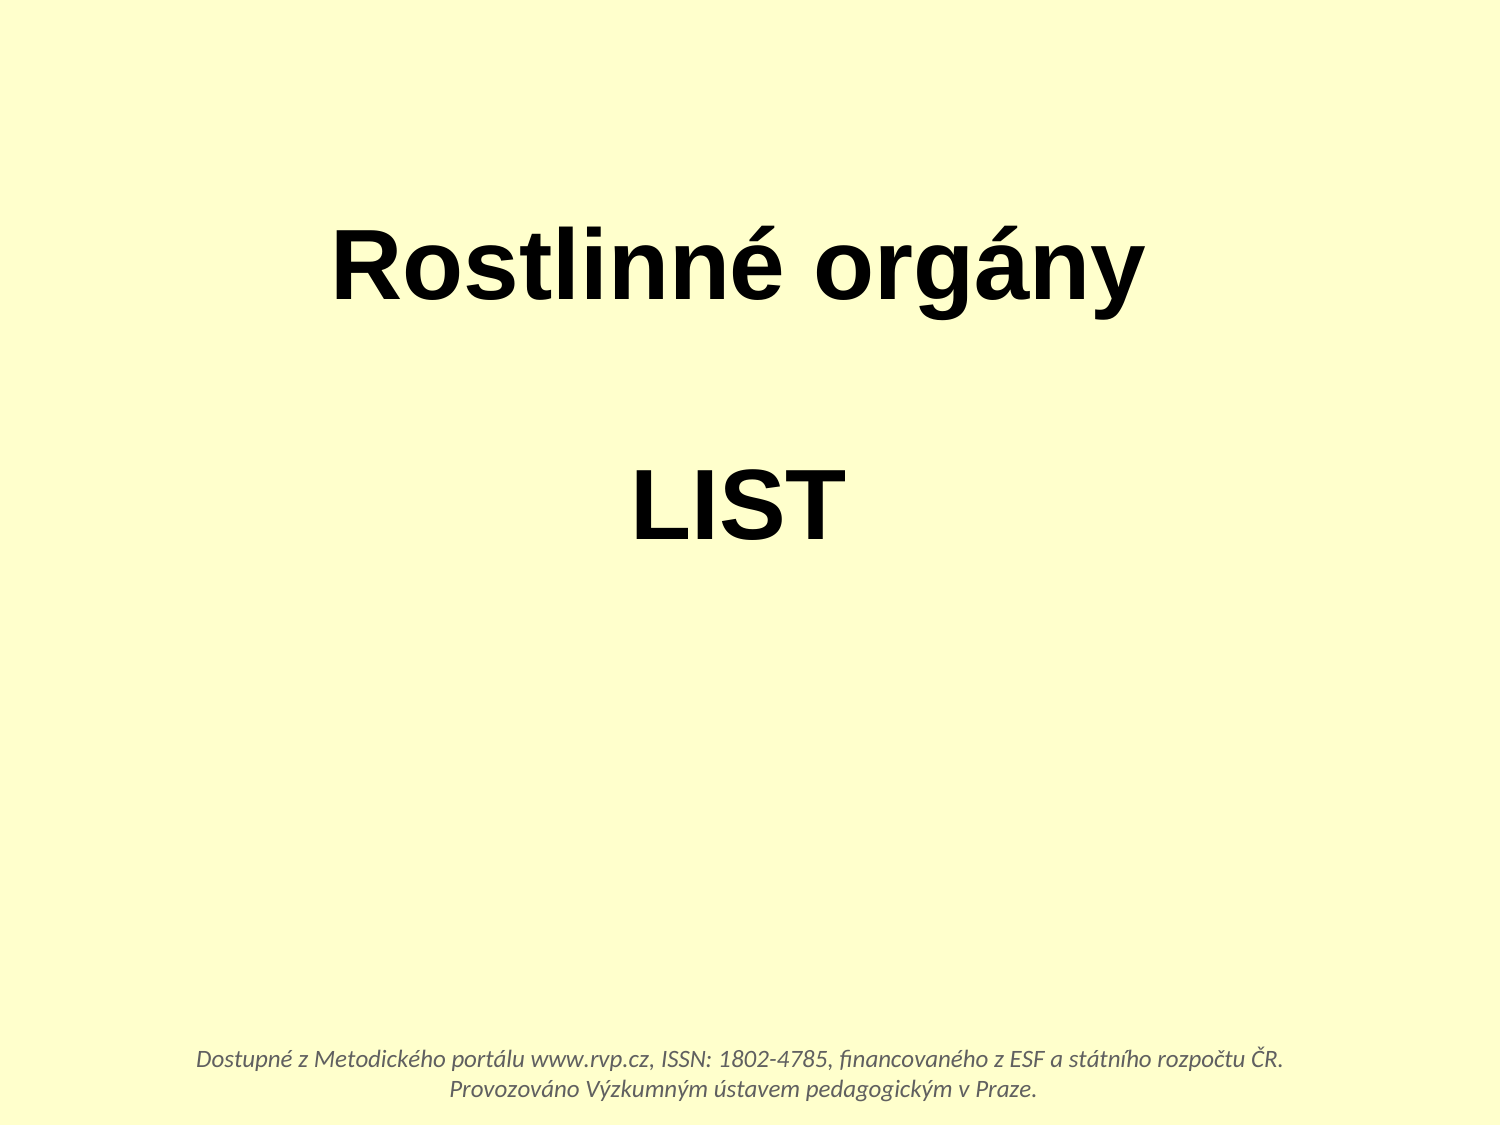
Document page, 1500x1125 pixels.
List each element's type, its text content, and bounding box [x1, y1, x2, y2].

title Rostlinné orgány LIST [76, 192, 1401, 568]
text_box Dostupné z Metodického portálu www.rvp.cz, ISSN: 1802-4785, financovaného z ESF a státního rozpočtu ČR. Provozováno Výzkumným ústavem pedagogickým v Praze. [123, 1035, 1365, 1125]
